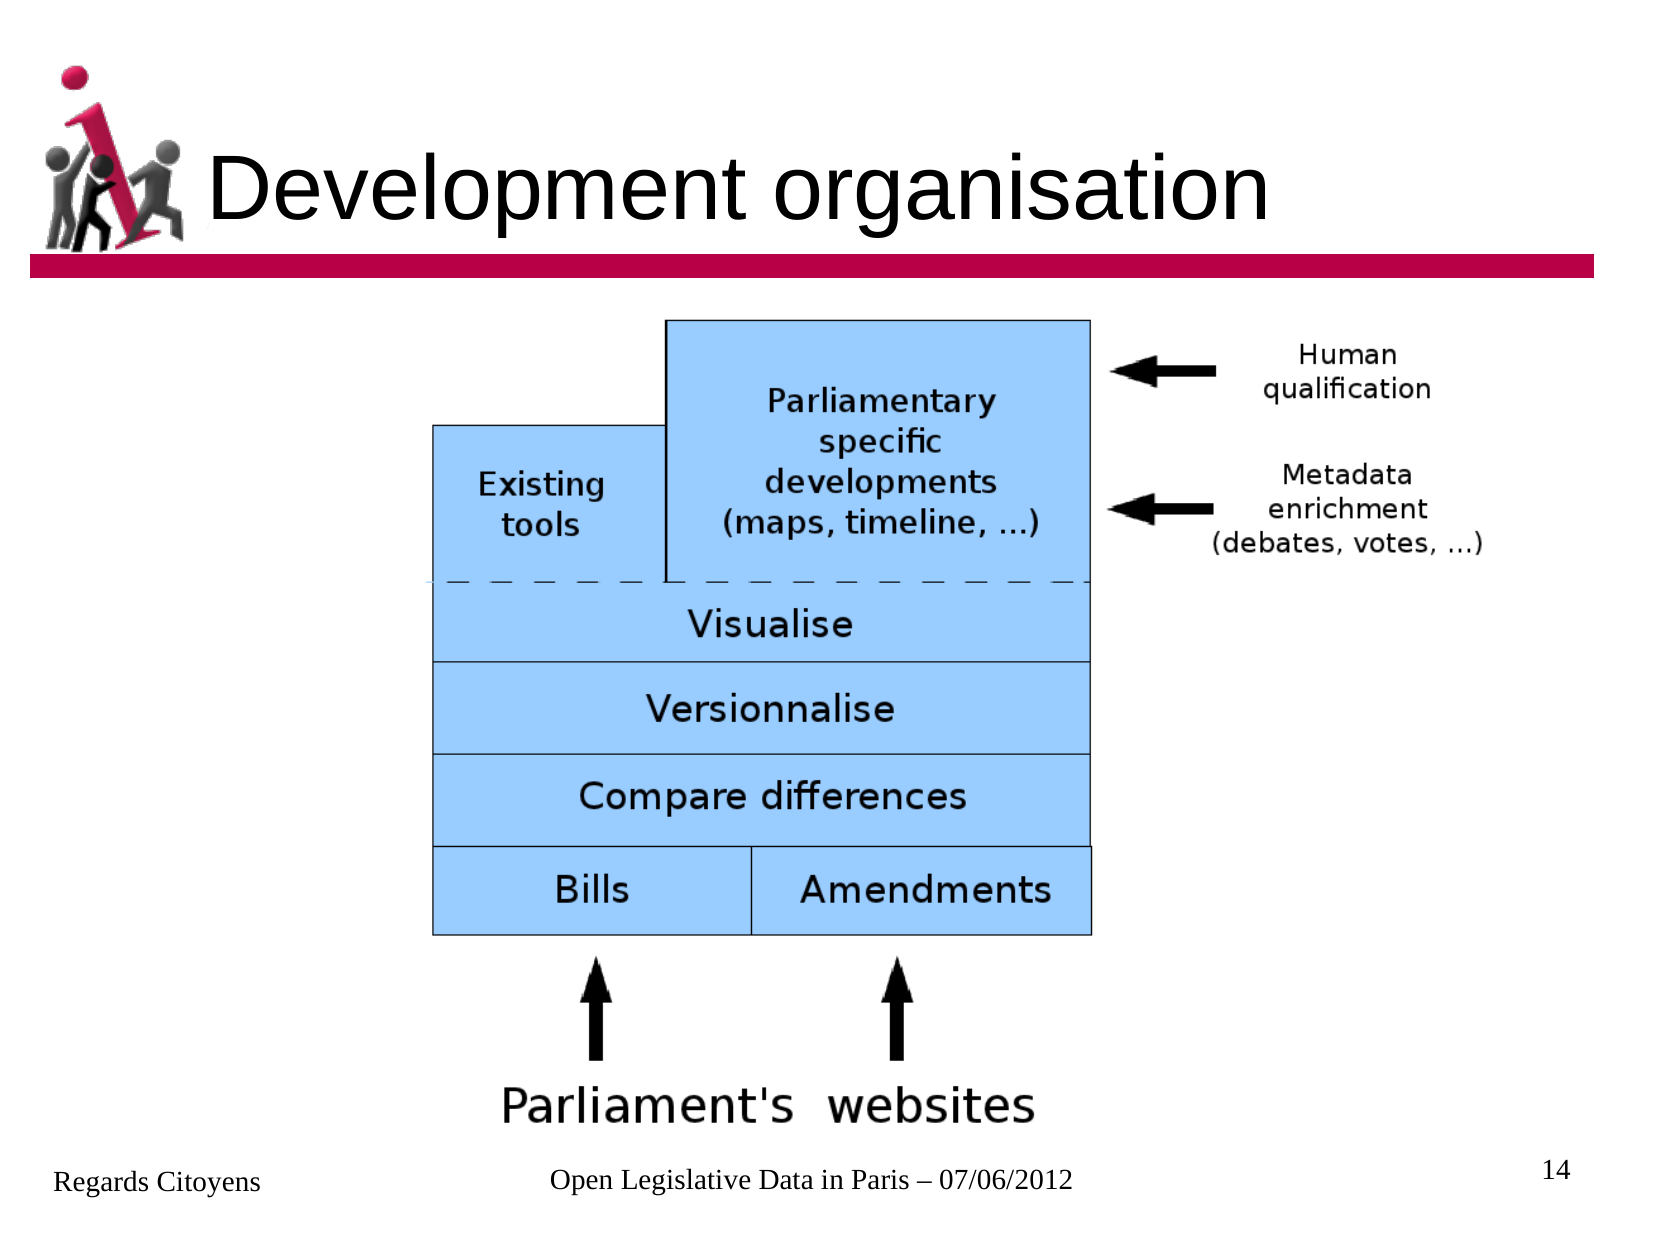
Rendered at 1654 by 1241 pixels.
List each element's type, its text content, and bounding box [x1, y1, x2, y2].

picture [29, 61, 210, 254]
title Development organisation [206, 92, 1654, 285]
picture [373, 306, 1512, 1152]
